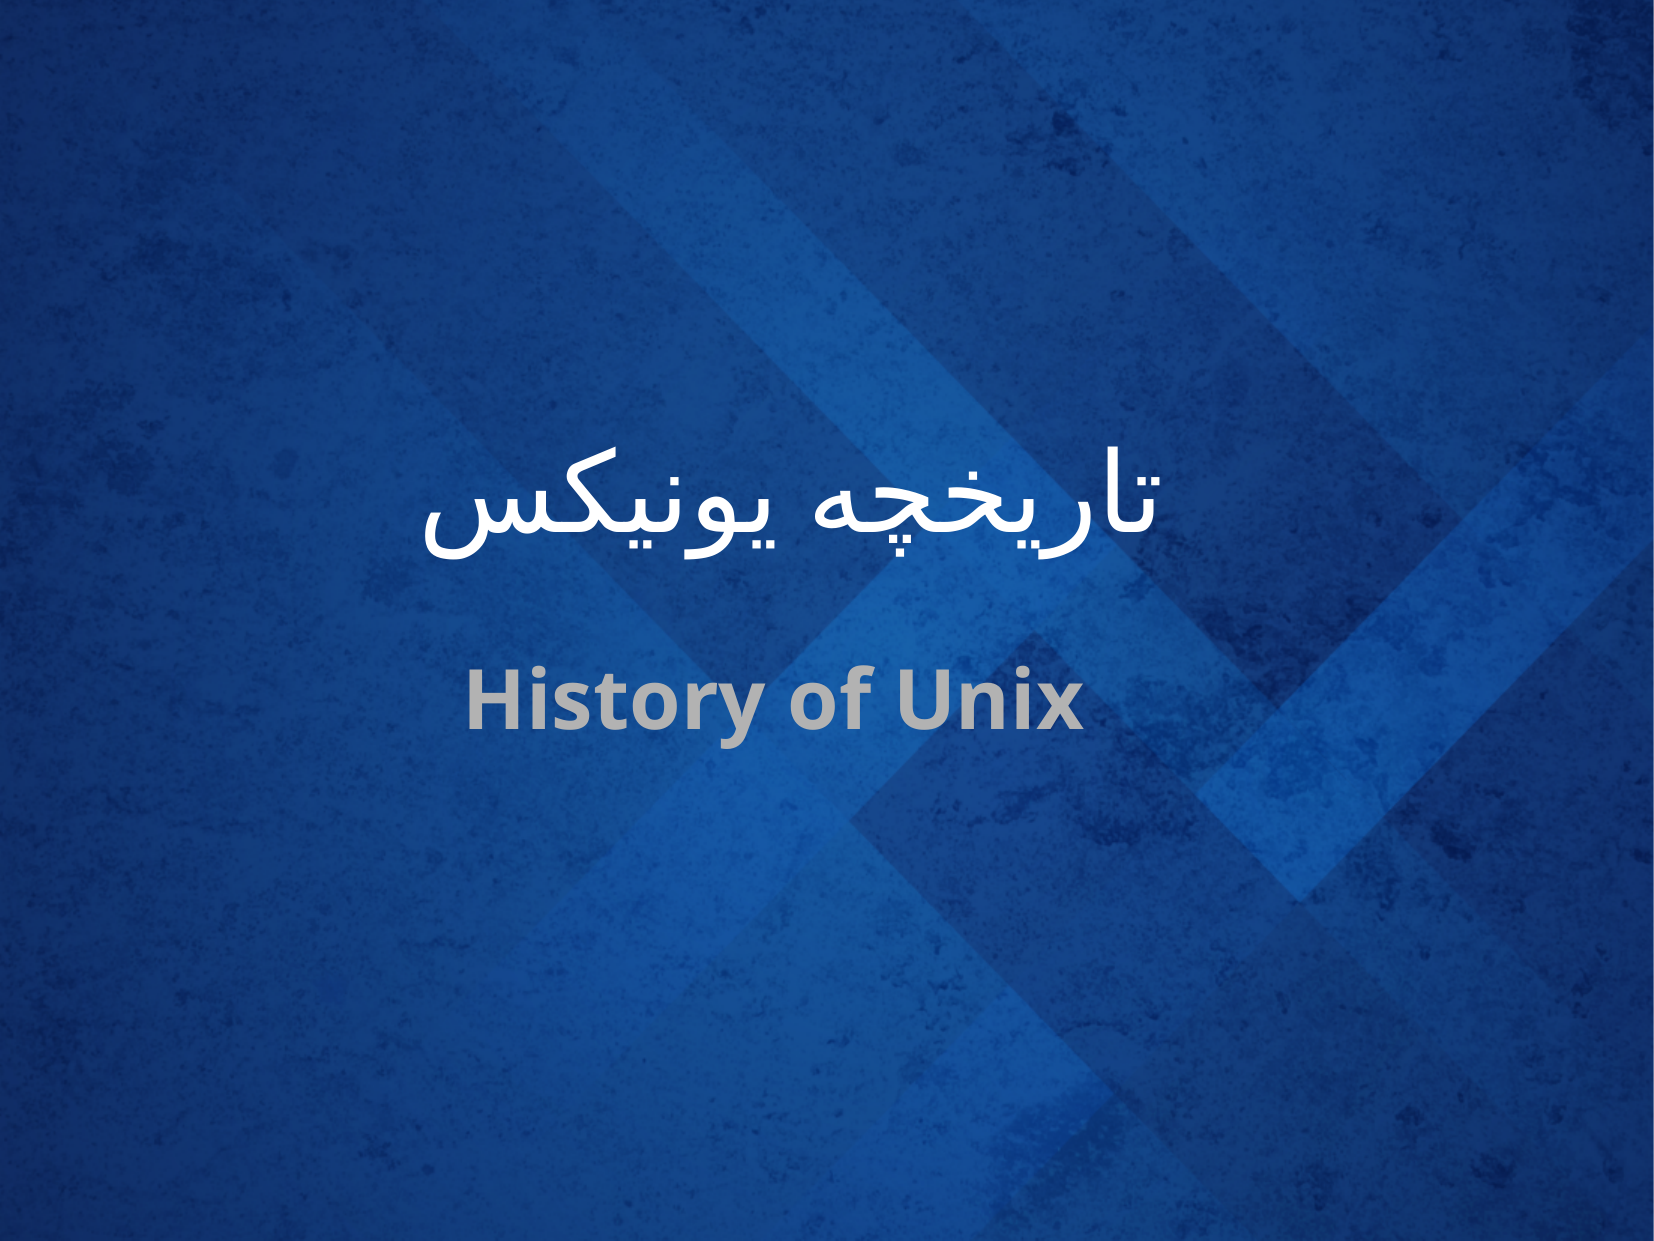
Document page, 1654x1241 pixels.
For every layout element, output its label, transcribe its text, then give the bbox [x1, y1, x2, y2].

picture [0, 0, 1654, 1241]
title تاریخچه یونیکس [194, 383, 1388, 628]
subtitle History of Unix [200, 627, 1347, 768]
